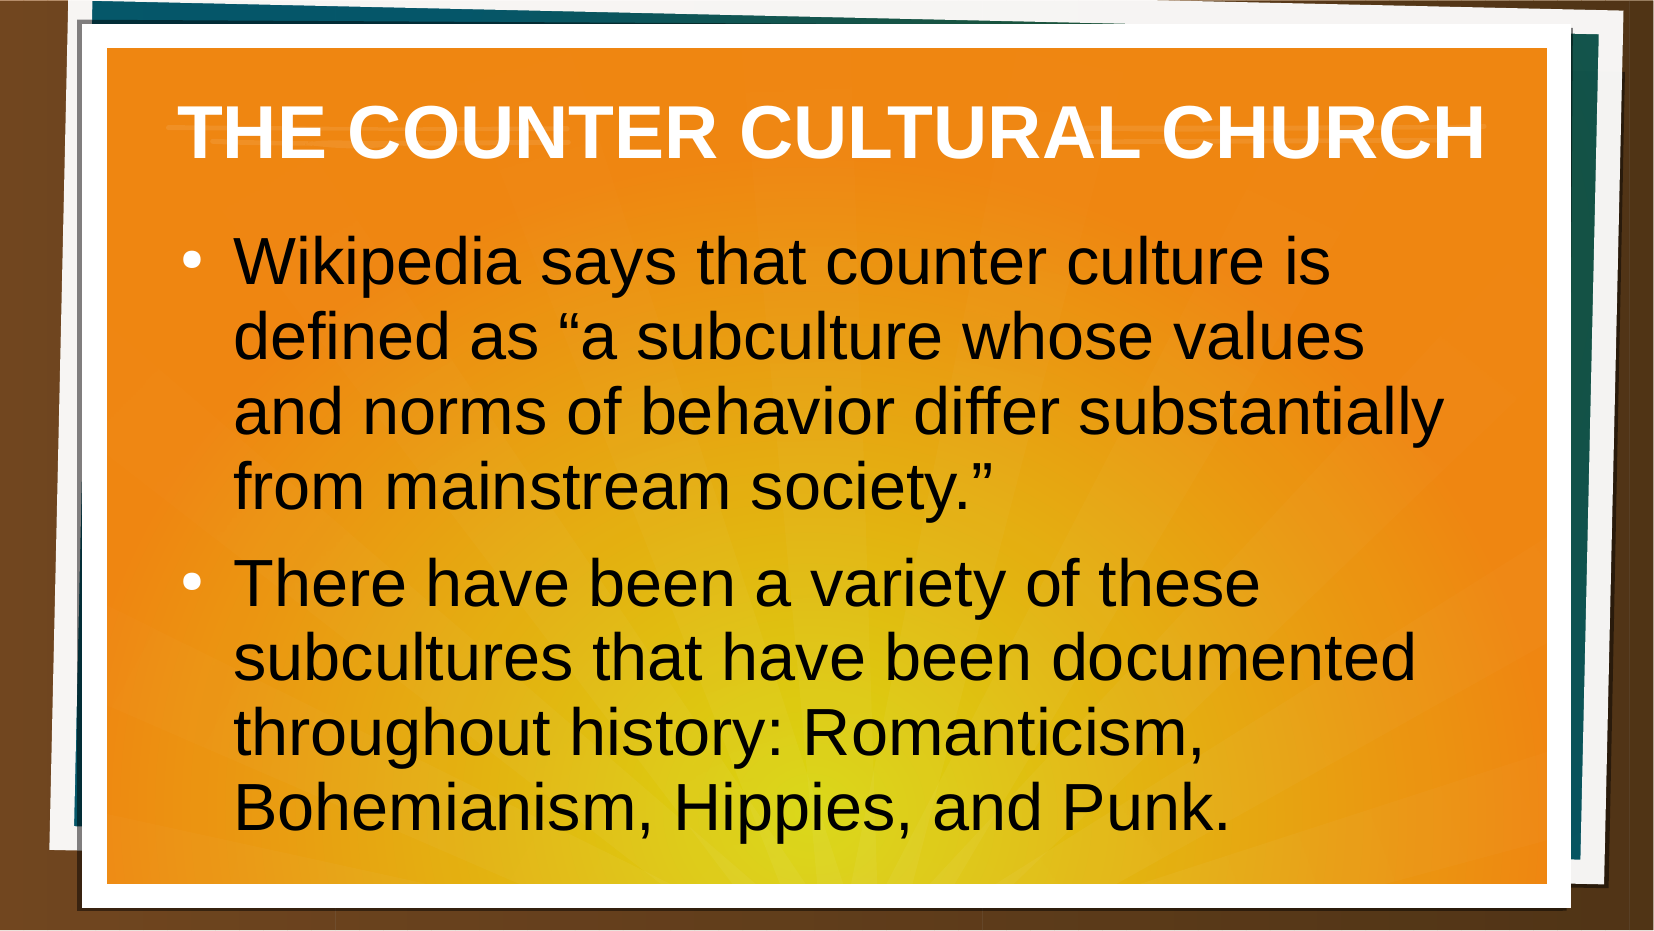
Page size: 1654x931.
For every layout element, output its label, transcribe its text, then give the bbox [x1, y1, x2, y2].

title THE COUNTER CULTURAL CHURCH [120, 0, 1546, 300]
list Wikipedia says that counter culture is defined as “a subculture whose values and norms of behavior differ substantially from mainstream society.” There have been a variety of these subcultures that have been documented throughout history: Romanticism, Bohemianism, Hippies, and Punk. [162, 224, 1492, 886]
